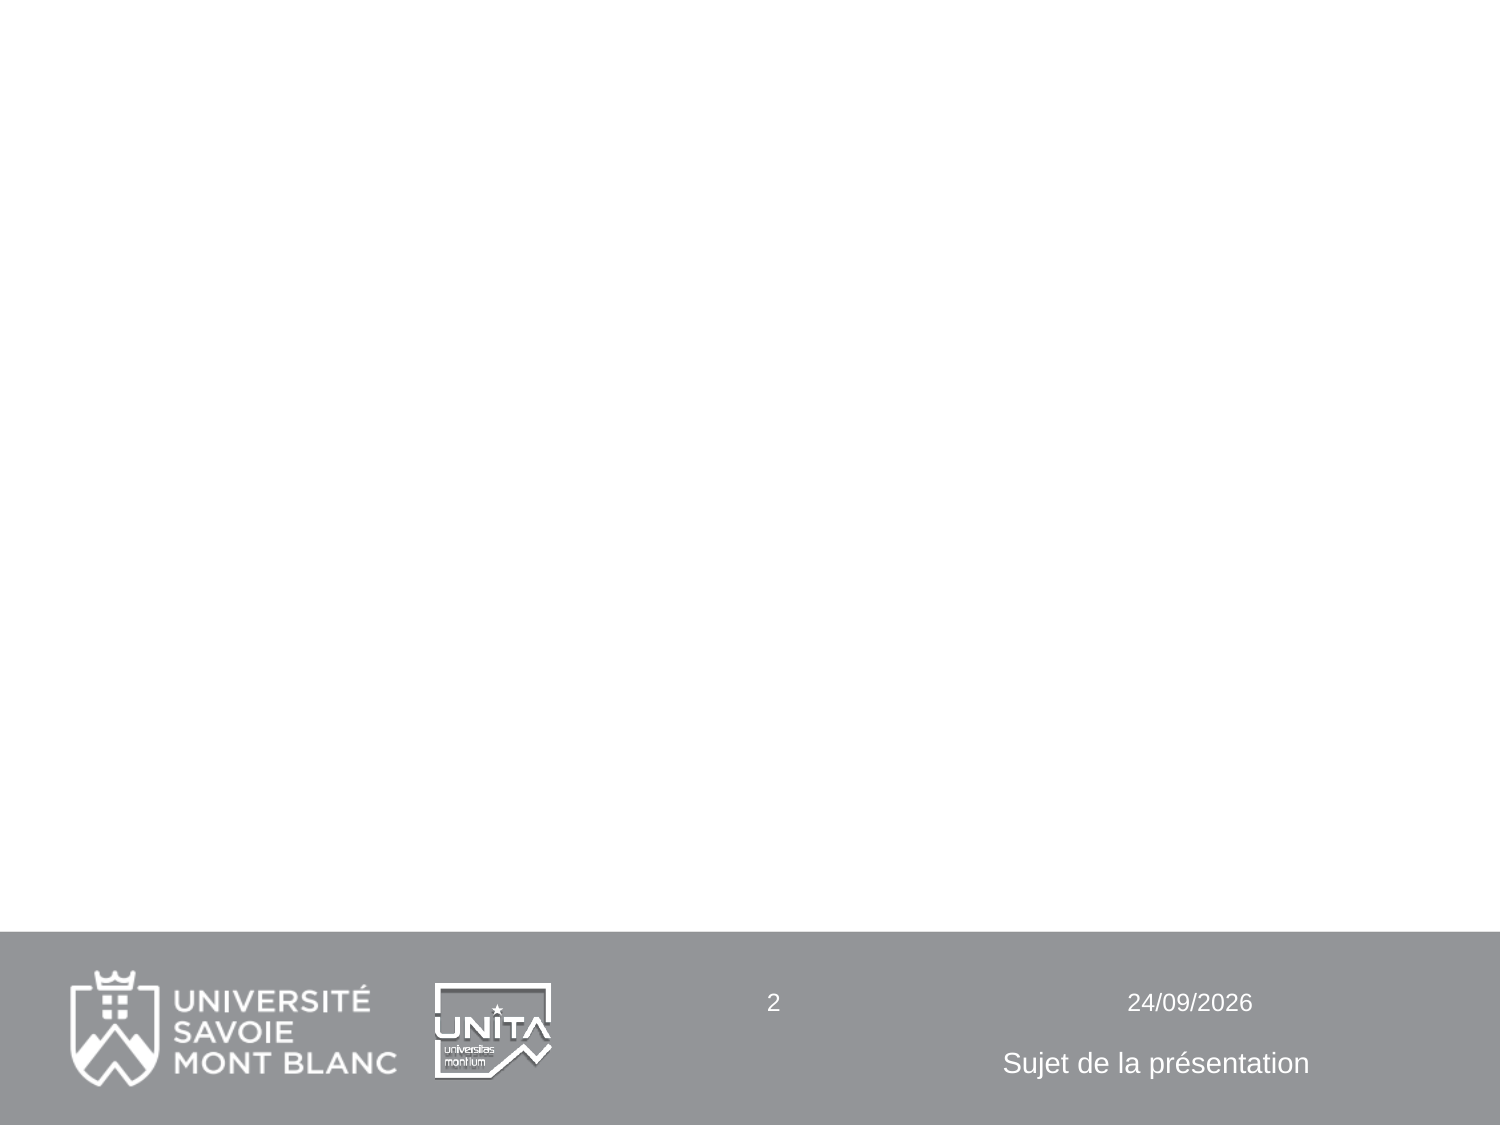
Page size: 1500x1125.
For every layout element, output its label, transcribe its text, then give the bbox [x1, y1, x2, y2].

text_box 2 [598, 971, 949, 1031]
text_box 03/01/2022 [1112, 971, 1463, 1031]
text_box Sujet de la présentation [987, 1032, 1463, 1092]
